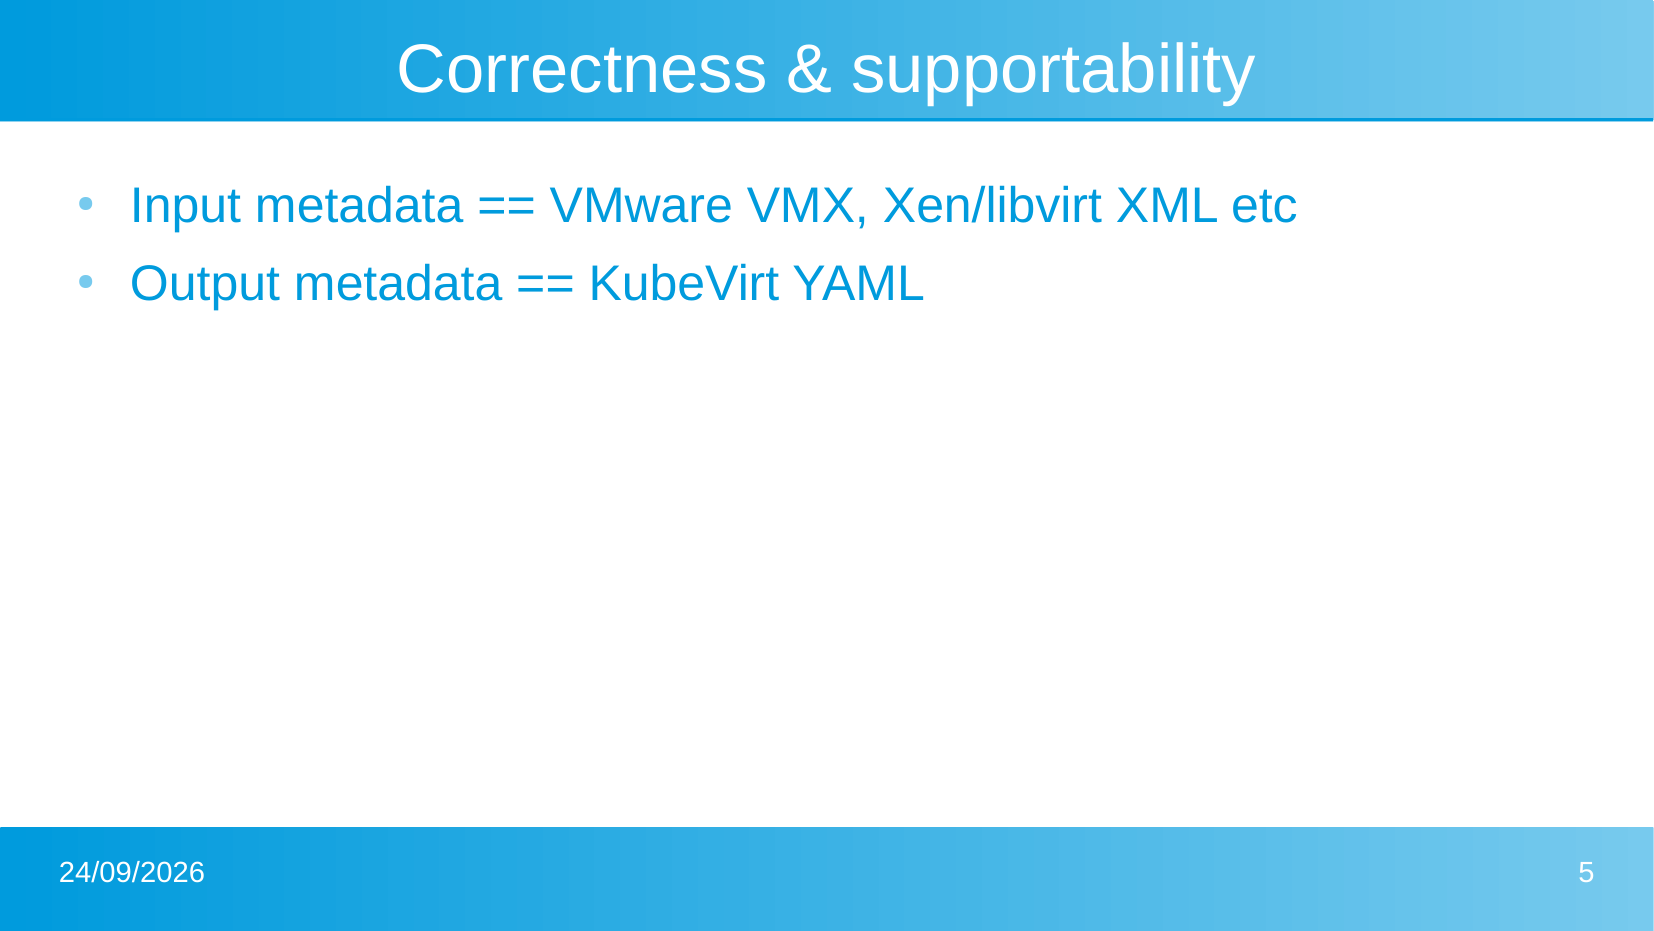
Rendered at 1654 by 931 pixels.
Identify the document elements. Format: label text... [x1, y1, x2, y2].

title Correctness & supportability [59, 29, 1595, 108]
list Input metadata == VMware VMX, Xen/libvirt XML etc Output metadata == KubeVirt YAML [59, 177, 1595, 768]
